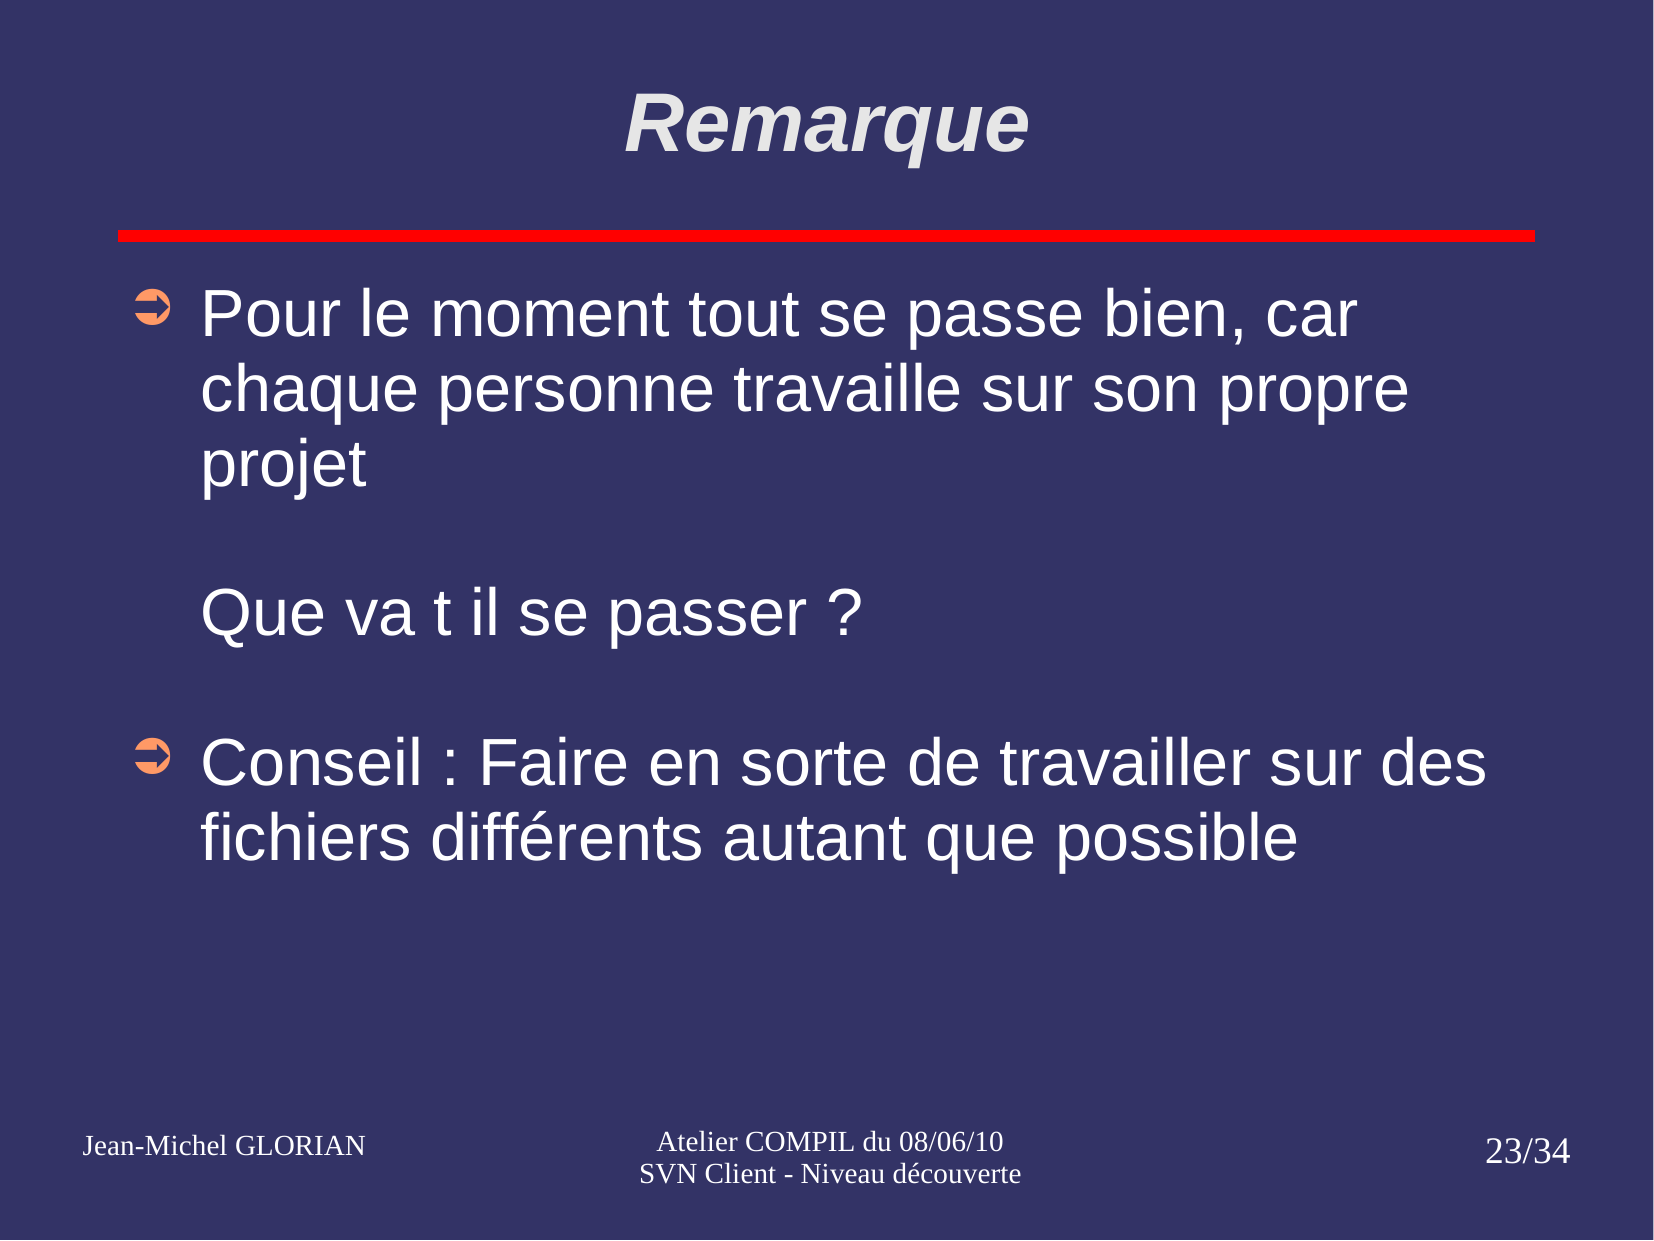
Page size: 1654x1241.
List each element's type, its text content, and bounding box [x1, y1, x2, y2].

list Pour le moment tout se passe bien, car chaque personne travaille sur son propre projet Que va t il se passer ? Conseil : Faire en sorte de travailler sur des fichiers différents autant que possible [118, 276, 1536, 1078]
title Remarque [121, 26, 1534, 219]
